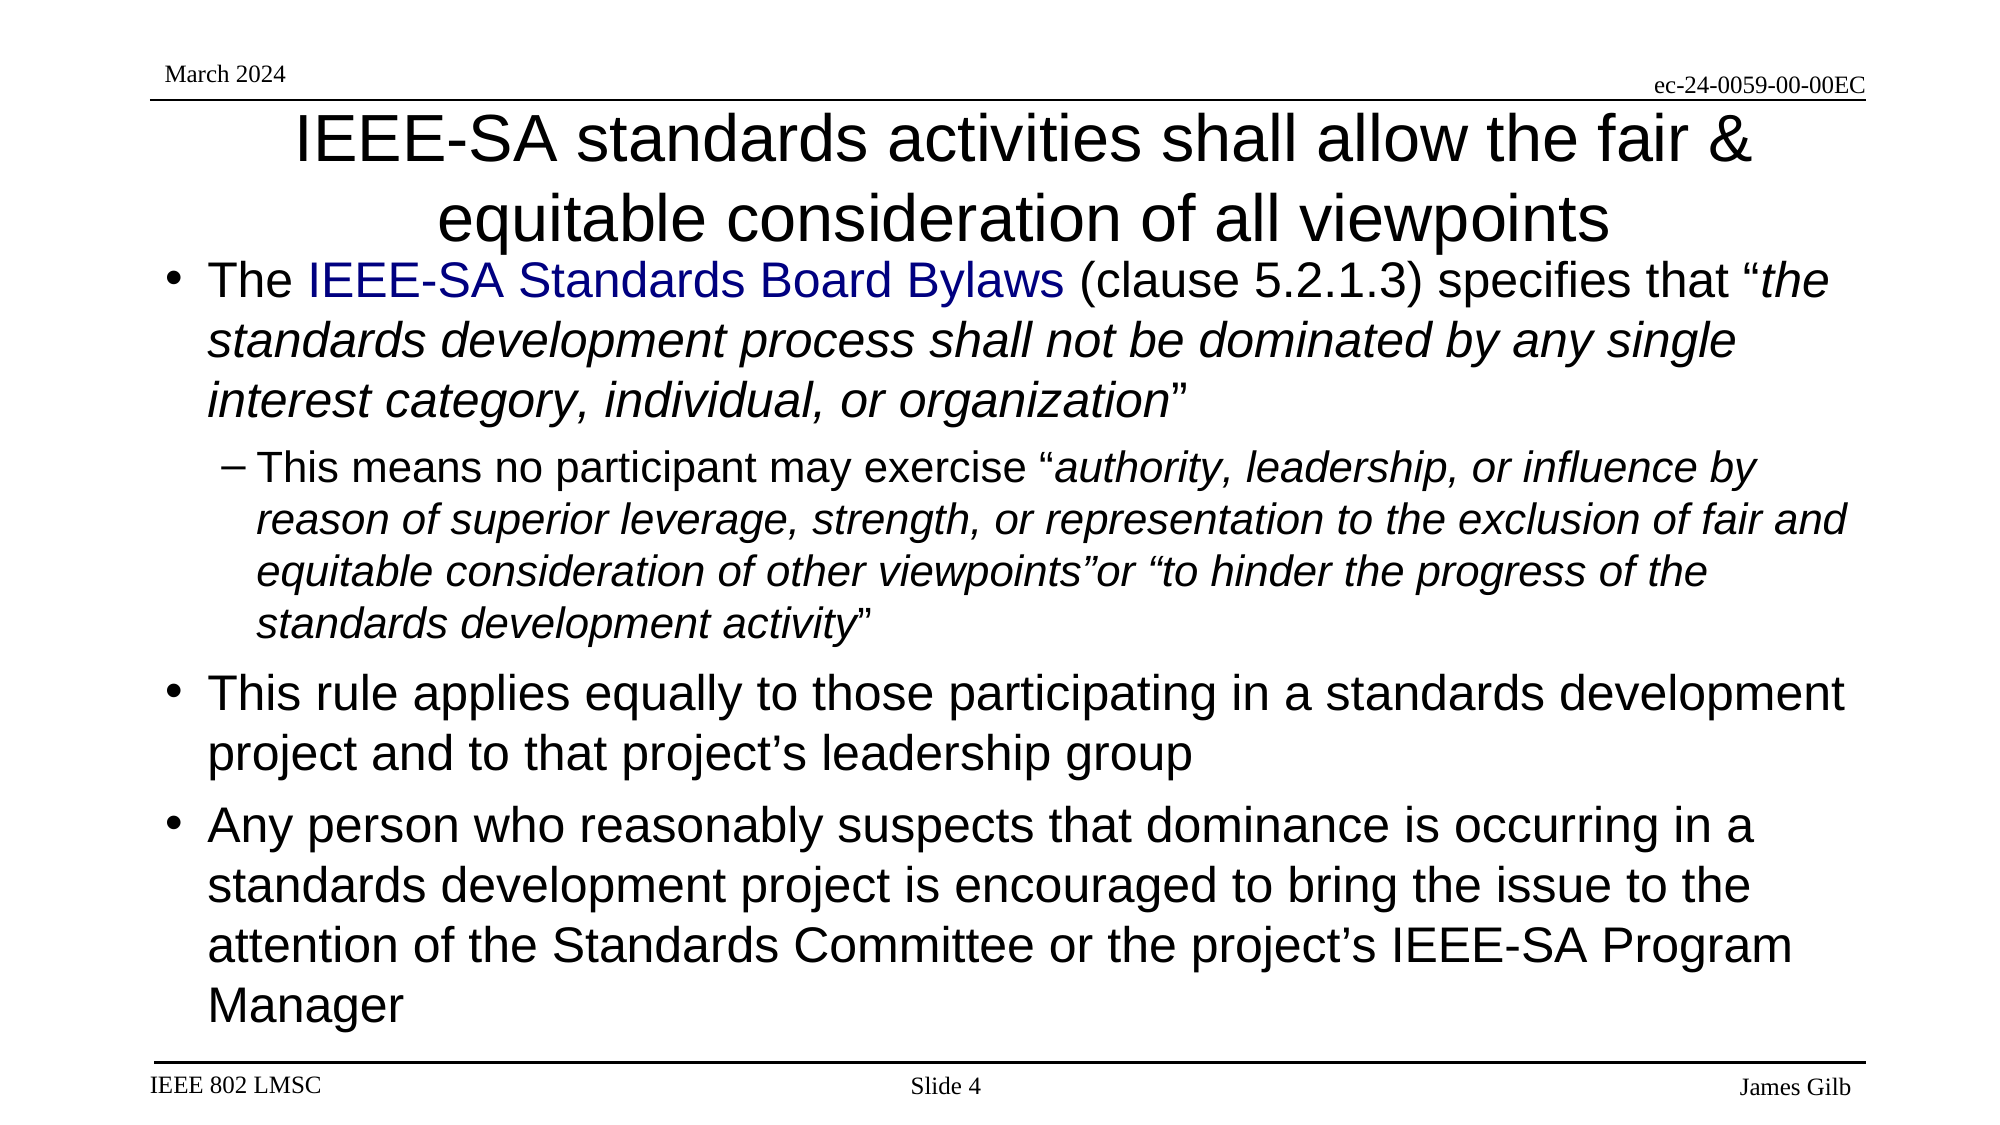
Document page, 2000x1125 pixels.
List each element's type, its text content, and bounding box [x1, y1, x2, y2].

title IEEE-SA standards activities shall allow the fair & equitable consideration of all viewpoints [149, 87, 1900, 239]
list The IEEE-SA Standards Board Bylaws (clause 5.2.1.3) specifies that “the standards development process shall not be dominated by any single interest category, individual, or organization” This means no participant may exercise “authority, leadership, or influence by reason of superior leverage, strength, or representation to the exclusion of fair and equitable consideration of other viewpoints”or “to hinder the progress of the standards development activity” This rule applies equally to those participating in a standards development project and to that project’s leadership group Any person who reasonably suspects that dominance is occurring in a standards development project is encouraged to bring the issue to the attention of the Standards Committee or the project’s IEEE-SA Program Manager [149, 239, 1900, 1051]
